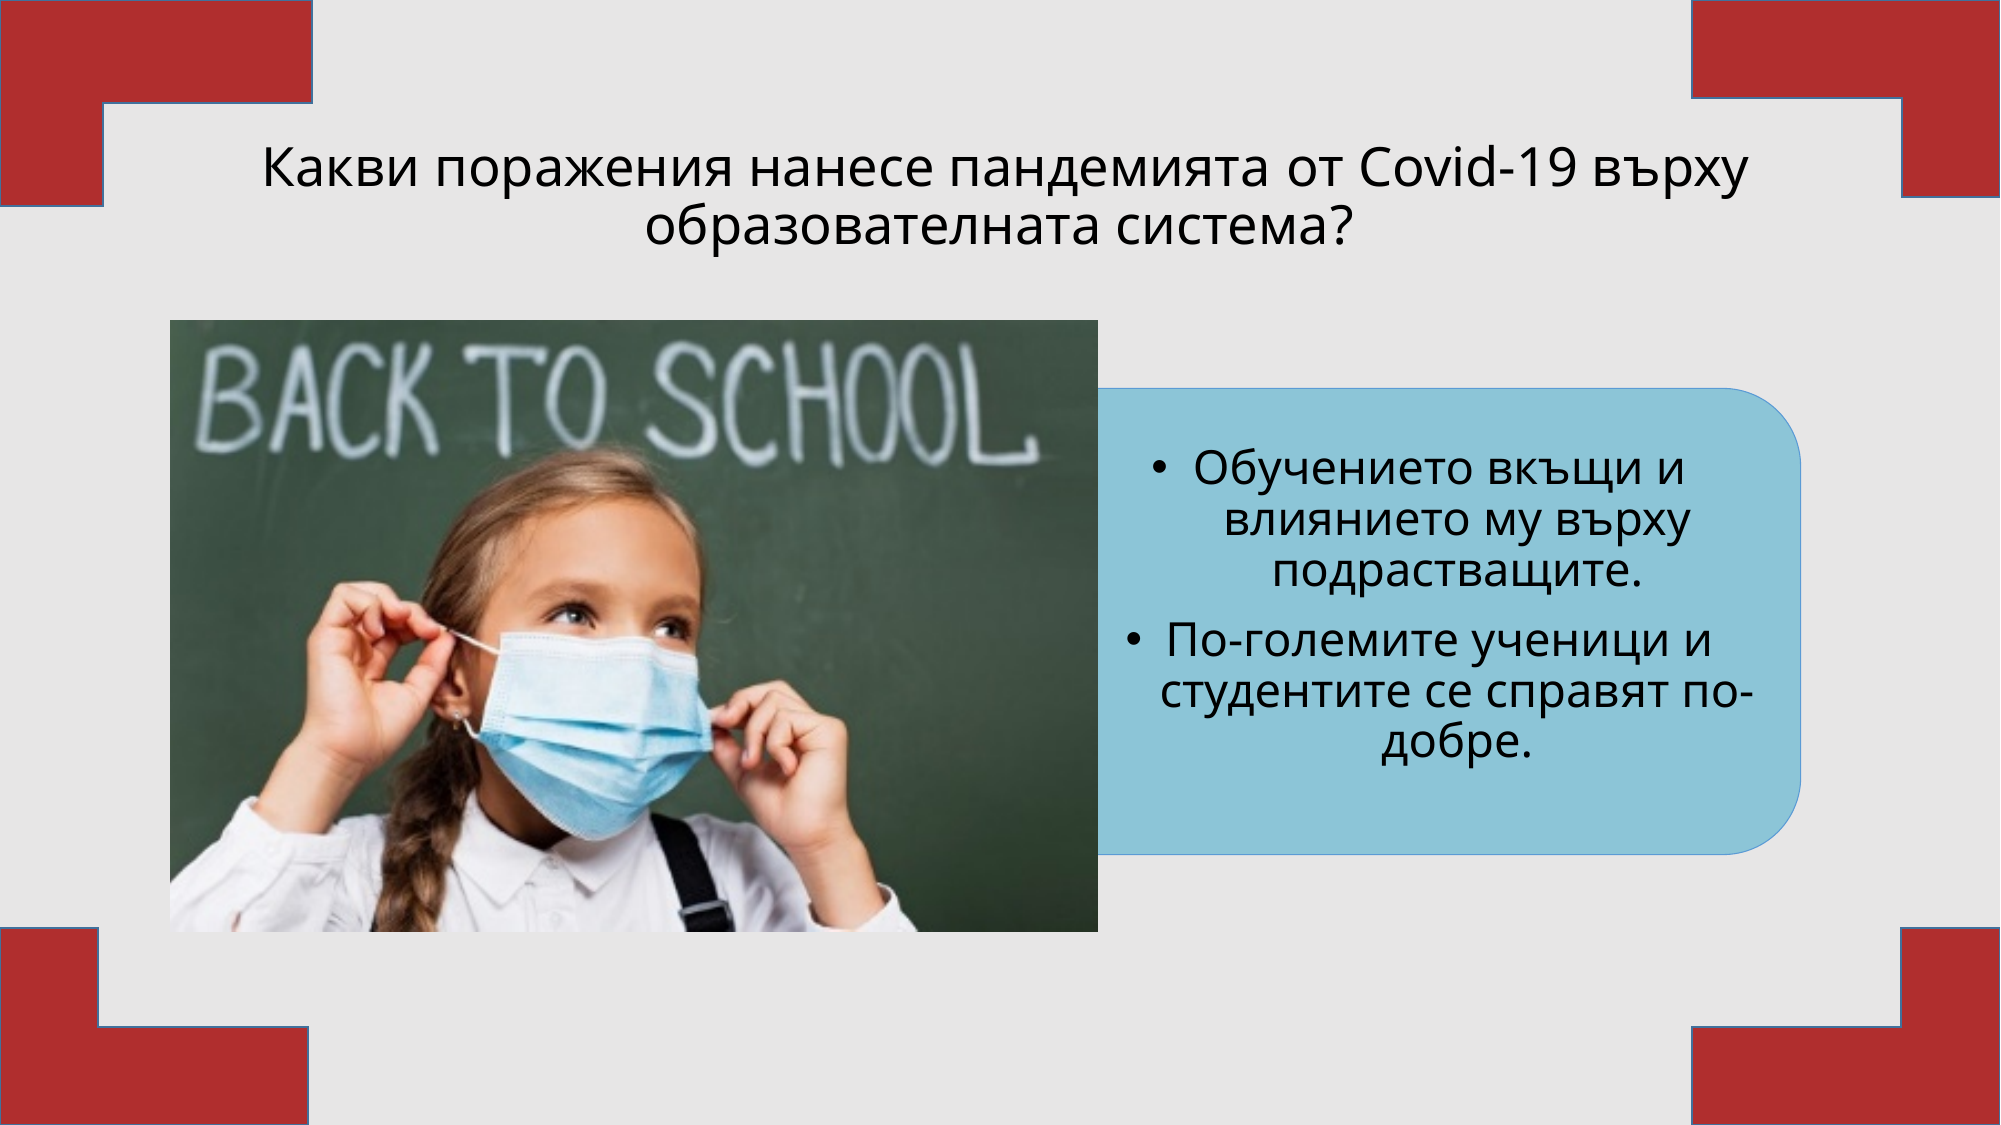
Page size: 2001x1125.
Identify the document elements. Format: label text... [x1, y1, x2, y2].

text_box [1691, 928, 2000, 1125]
picture [170, 320, 1098, 933]
text_box [1098, 388, 1795, 436]
text_box [0, 928, 308, 1125]
text_box [1098, 777, 1801, 855]
text_box [1691, 0, 2000, 197]
text_box [0, 0, 312, 206]
title Какви поражения нанесе пандемията от Covid-19 върху образователната система? [143, 125, 1869, 343]
list Обучението вкъщи и влиянието му върху подрастващите. По-големите ученици и студентите се справят по-добре. [1098, 436, 1801, 777]
